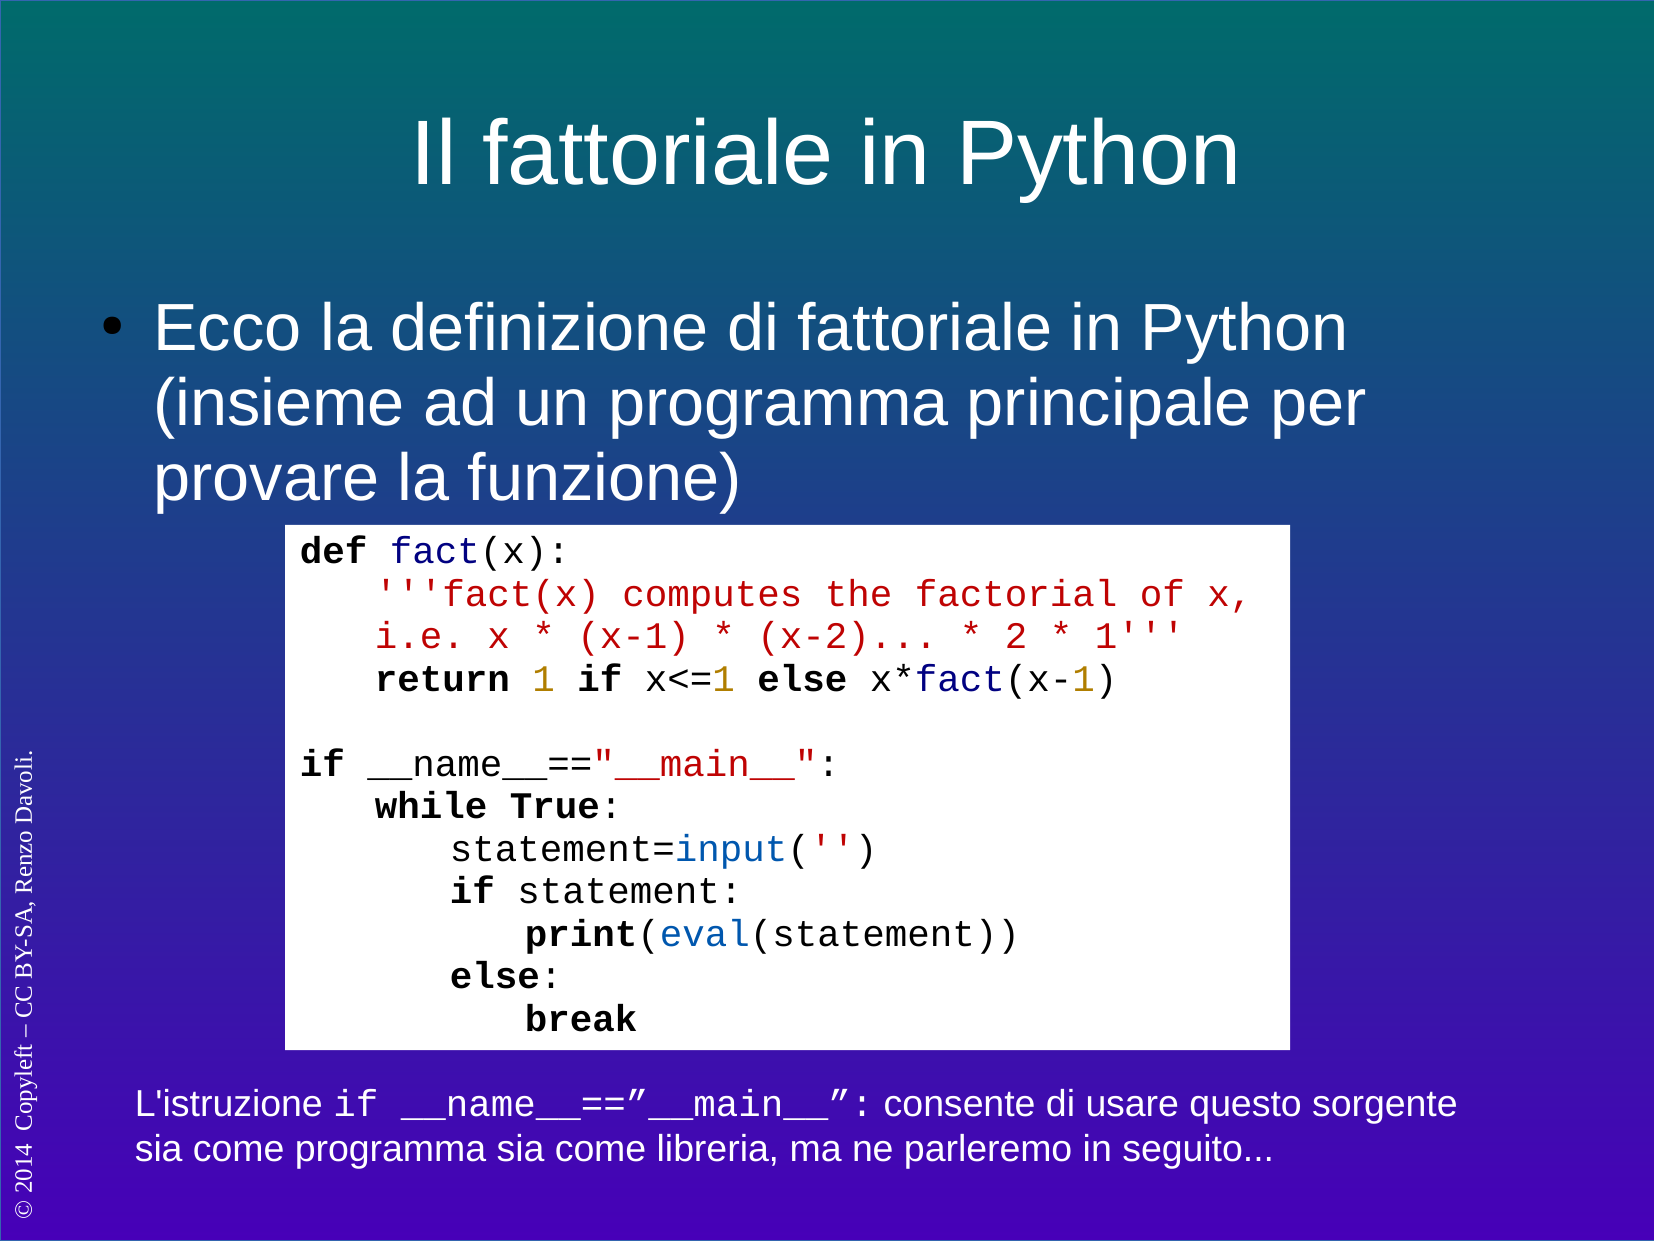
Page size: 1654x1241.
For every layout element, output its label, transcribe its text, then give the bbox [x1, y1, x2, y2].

title Il fattoriale in Python [82, 49, 1571, 257]
text_box L'istruzione if __name__==”__main__”: consente di usare questo sorgente sia come programma sia come libreria, ma ne parleremo in seguito... [120, 1075, 1531, 1178]
list Ecco la definizione di fattoriale in Python (insieme ad un programma principale per provare la funzione) [82, 290, 1571, 1010]
text_box def fact(x): '''fact(x) computes the factorial of x, i.e. x * (x-1) * (x-2)... * 2 * 1''' return 1 if x<=1 else x*fact(x-1) if __name__=="__main__": while True: statement=input('') if statement: print(eval(statement)) else: break [285, 524, 1291, 1051]
text_box [503, 967, 939, 1039]
